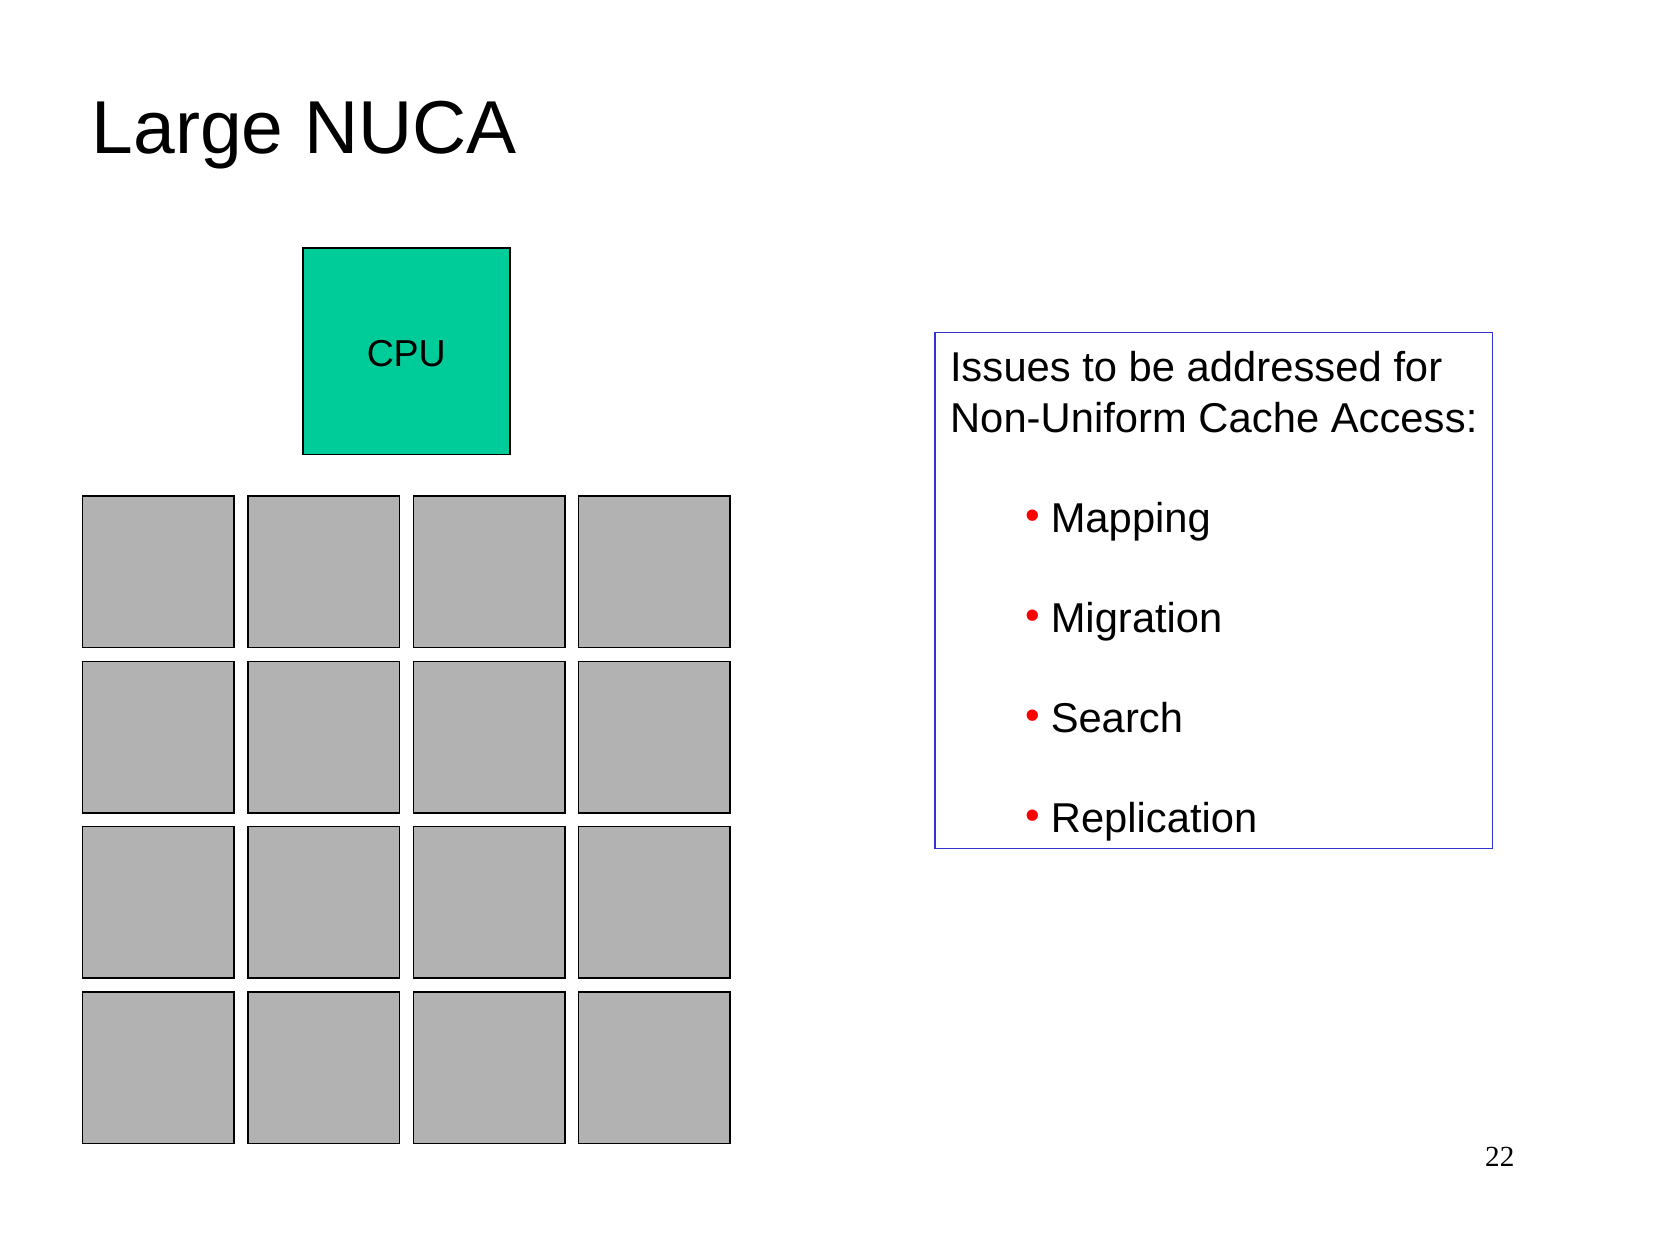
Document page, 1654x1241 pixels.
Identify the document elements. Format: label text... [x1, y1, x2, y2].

text_box CPU [303, 247, 510, 455]
text_box [82, 495, 235, 648]
text_box [413, 992, 565, 1144]
text_box [578, 495, 731, 648]
text_box [578, 661, 731, 813]
text_box [247, 826, 400, 979]
text_box [413, 826, 565, 979]
text_box Issues to be addressed for Non-Uniform Cache Access: Mapping Migration Search Replication [935, 332, 1493, 849]
text_box <number> [1184, 1129, 1530, 1213]
text_box [247, 992, 400, 1144]
text_box [413, 495, 565, 648]
text_box [578, 826, 731, 979]
text_box [247, 495, 400, 648]
text_box [247, 661, 400, 813]
text_box [578, 992, 731, 1144]
text_box [82, 826, 235, 979]
text_box [413, 661, 565, 813]
text_box Large NUCA [76, 71, 533, 177]
text_box [82, 661, 235, 813]
text_box [82, 992, 235, 1144]
